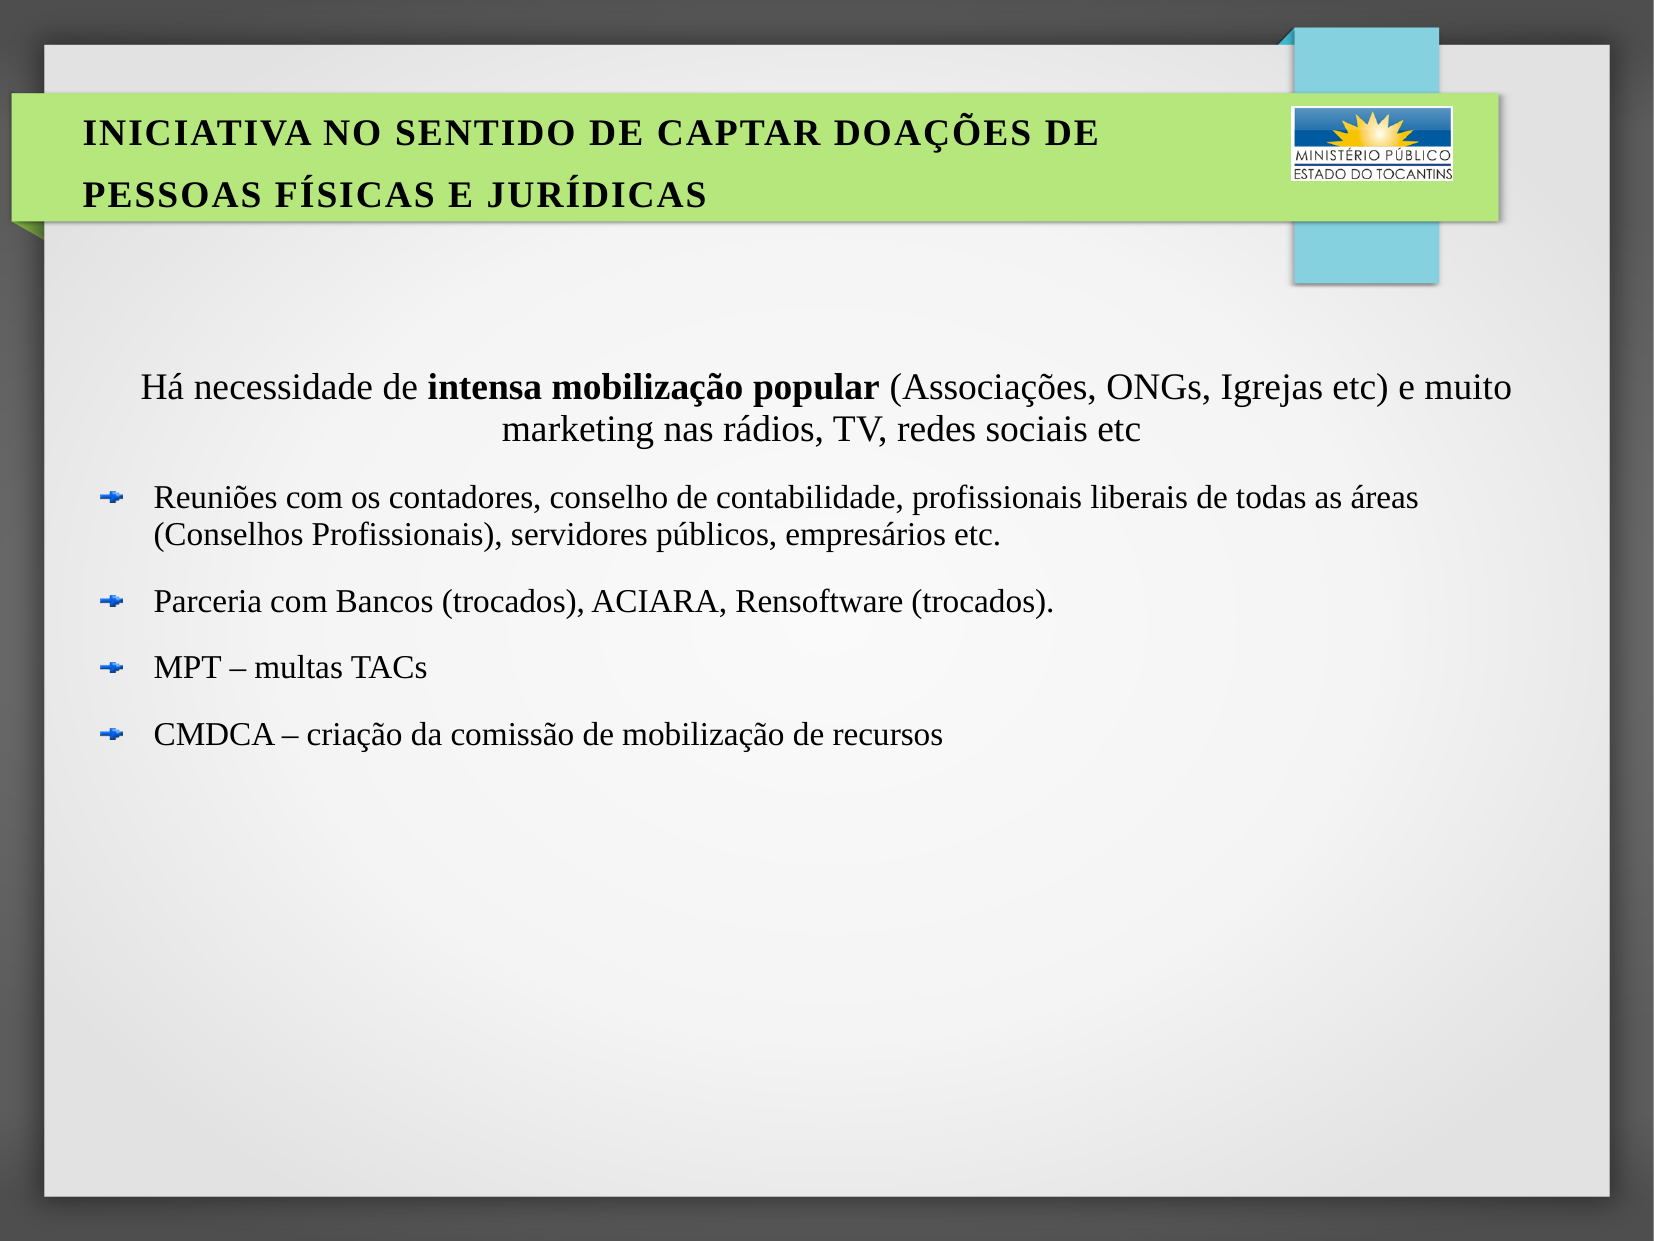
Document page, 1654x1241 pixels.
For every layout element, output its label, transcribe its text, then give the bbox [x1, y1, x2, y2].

list Há necessidade de intensa mobilização popular (Associações, ONGs, Igrejas etc) e muito marketing nas rádios, TV, redes sociais etc Reuniões com os contadores, conselho de contabilidade, profissionais liberais de todas as áreas (Conselhos Profissionais), servidores públicos, empresários etc. Parceria com Bancos (trocados), ACIARA, Rensoftware (trocados). MPT – multas TACs CMDCA – criação da comissão de mobilização de recursos [82, 295, 1571, 1134]
picture [0, 0, 1654, 1241]
title INICIATIVA NO SENTIDO DE CAPTAR DOAÇÕES DE PESSOAS FÍSICAS E JURÍDICAS [82, 94, 1264, 213]
